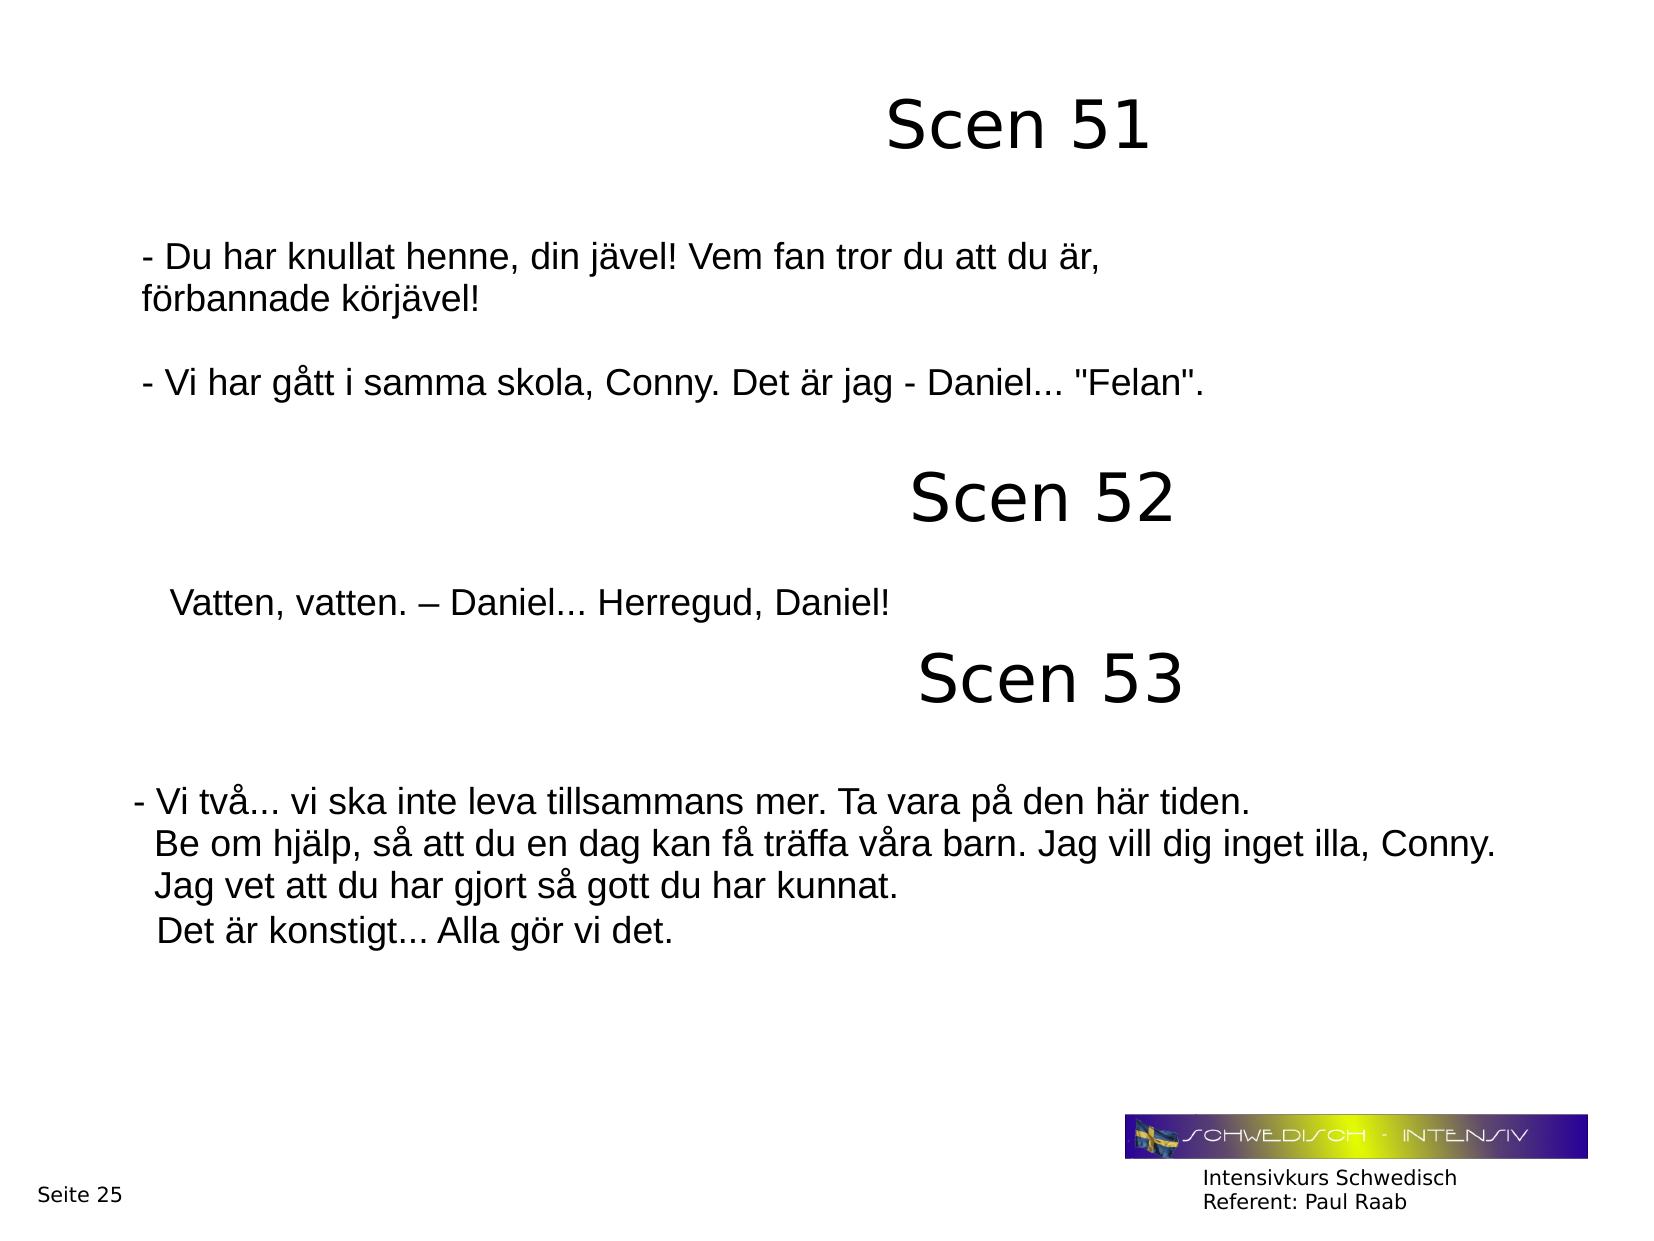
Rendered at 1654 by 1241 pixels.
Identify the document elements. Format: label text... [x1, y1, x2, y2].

text_box Scen 53 [881, 632, 1217, 726]
text_box Scen 51 [849, 79, 1185, 172]
text_box Scen 52 [874, 452, 1209, 545]
text_box Det är konstigt... Alla gör vi det. [141, 901, 691, 959]
text_box - Vi två... vi ska inte leva tillsammans mer. Ta vara på den här tiden. Be om hjälp, så att du en dag kan få träffa våra barn. Jag vill dig inget illa, Conny. Jag vet att du har gjort så gott du har kunnat. [118, 772, 1545, 956]
text_box - Du har knullat henne, din jävel! Vem fan tror du att du är, förbannade körjävel! - Vi har gått i samma skola, Conny. Det är jag - Daniel... "Felan". [126, 228, 1566, 411]
picture [1125, 1114, 1588, 1159]
text_box Vatten, vatten. – Daniel... Herregud, Daniel! [154, 574, 1041, 633]
